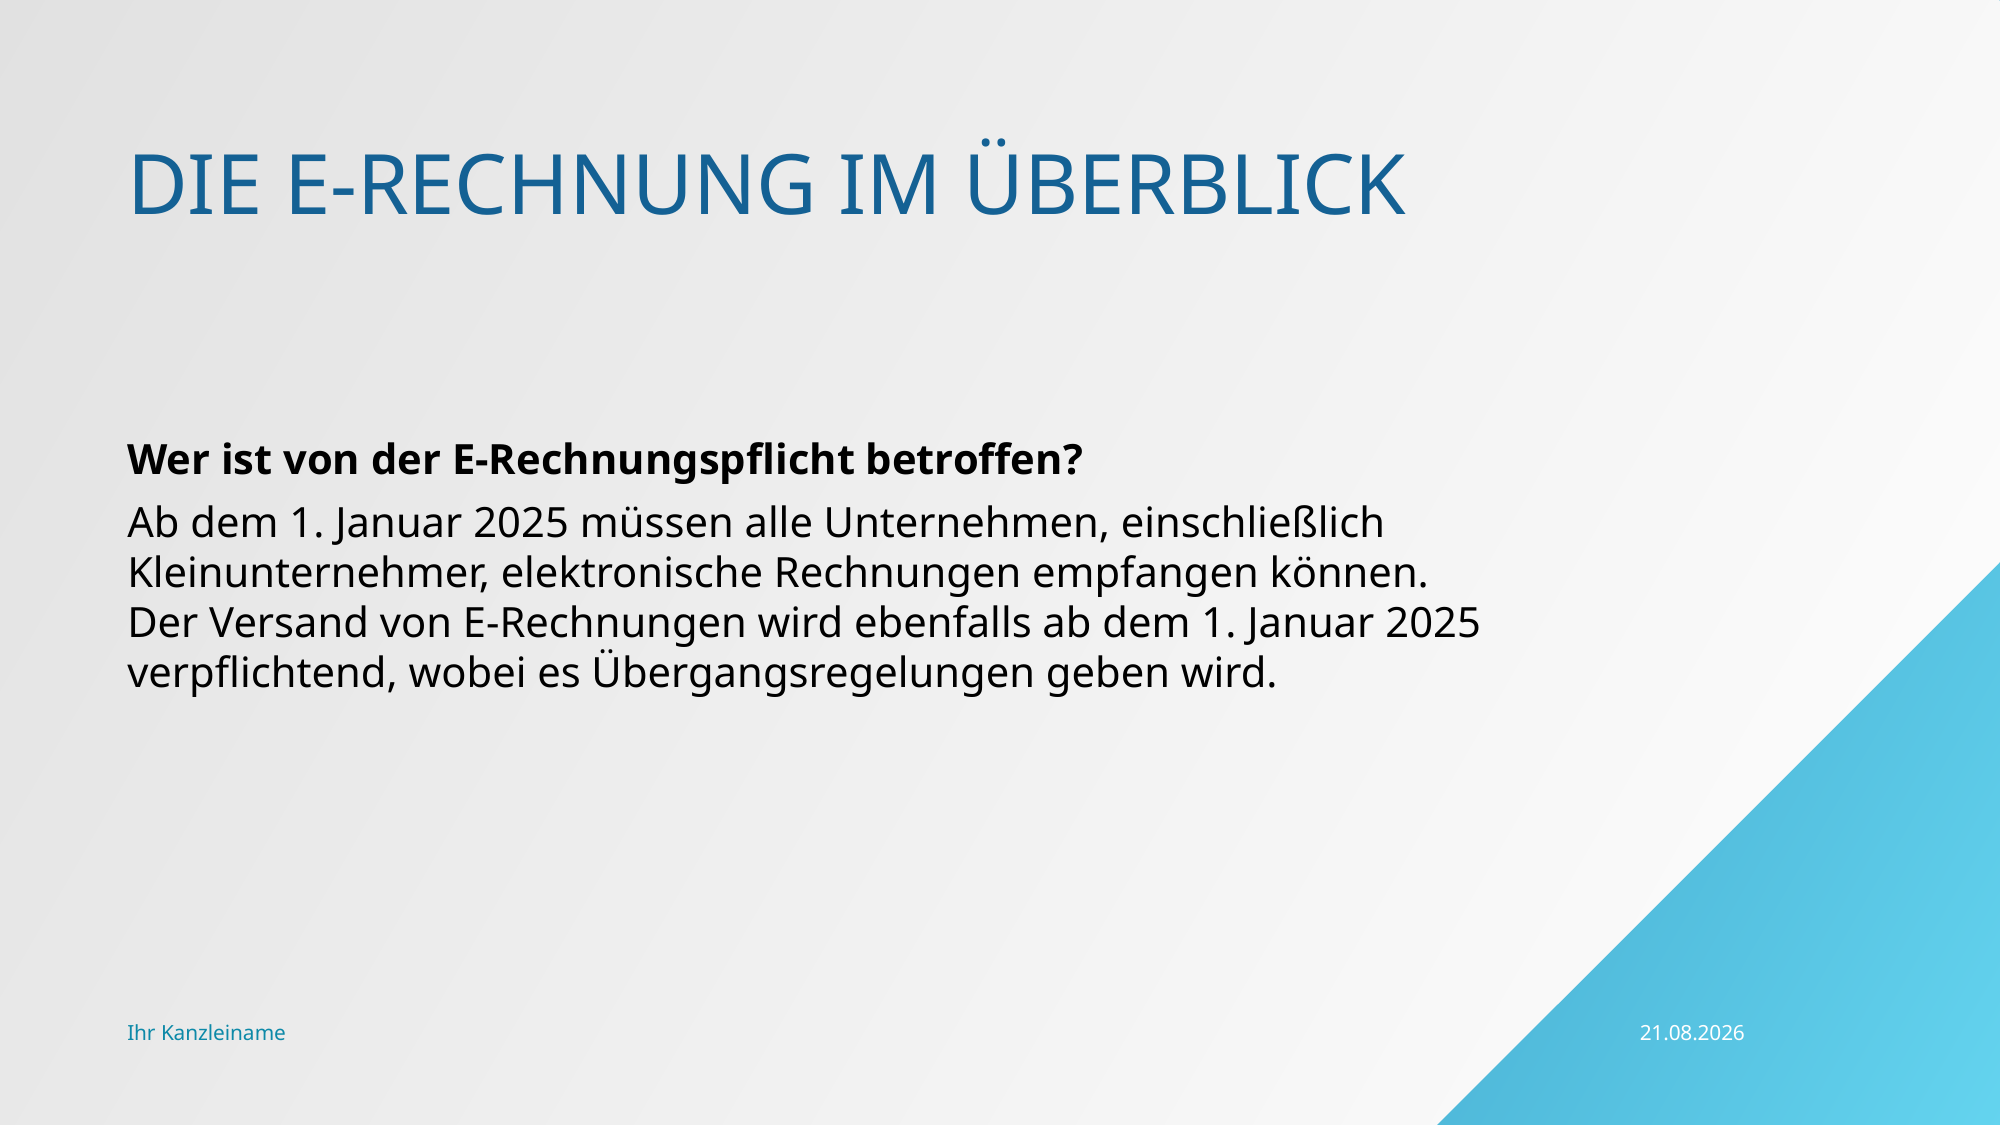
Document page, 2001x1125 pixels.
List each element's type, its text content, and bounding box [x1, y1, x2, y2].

title Die E-Rechnung im Überblick [112, 57, 1513, 267]
list Wer ist von der E-Rechnungspflicht betroffen? Ab dem 1. Januar 2025 müssen alle Unternehmen, einschließlich Kleinunternehmer, elektronische Rechnungen empfangen können. Der Versand von E-Rechnungen wird ebenfalls ab dem 1. Januar 2025 verpflichtend, wobei es Übergangsregelungen geben wird. [112, 267, 1513, 861]
text_box 03.07.2024 [1624, 1012, 1888, 1073]
text_box Ihr Kanzleiname [112, 1012, 1350, 1073]
text_box [0, 0, 2000, 1125]
